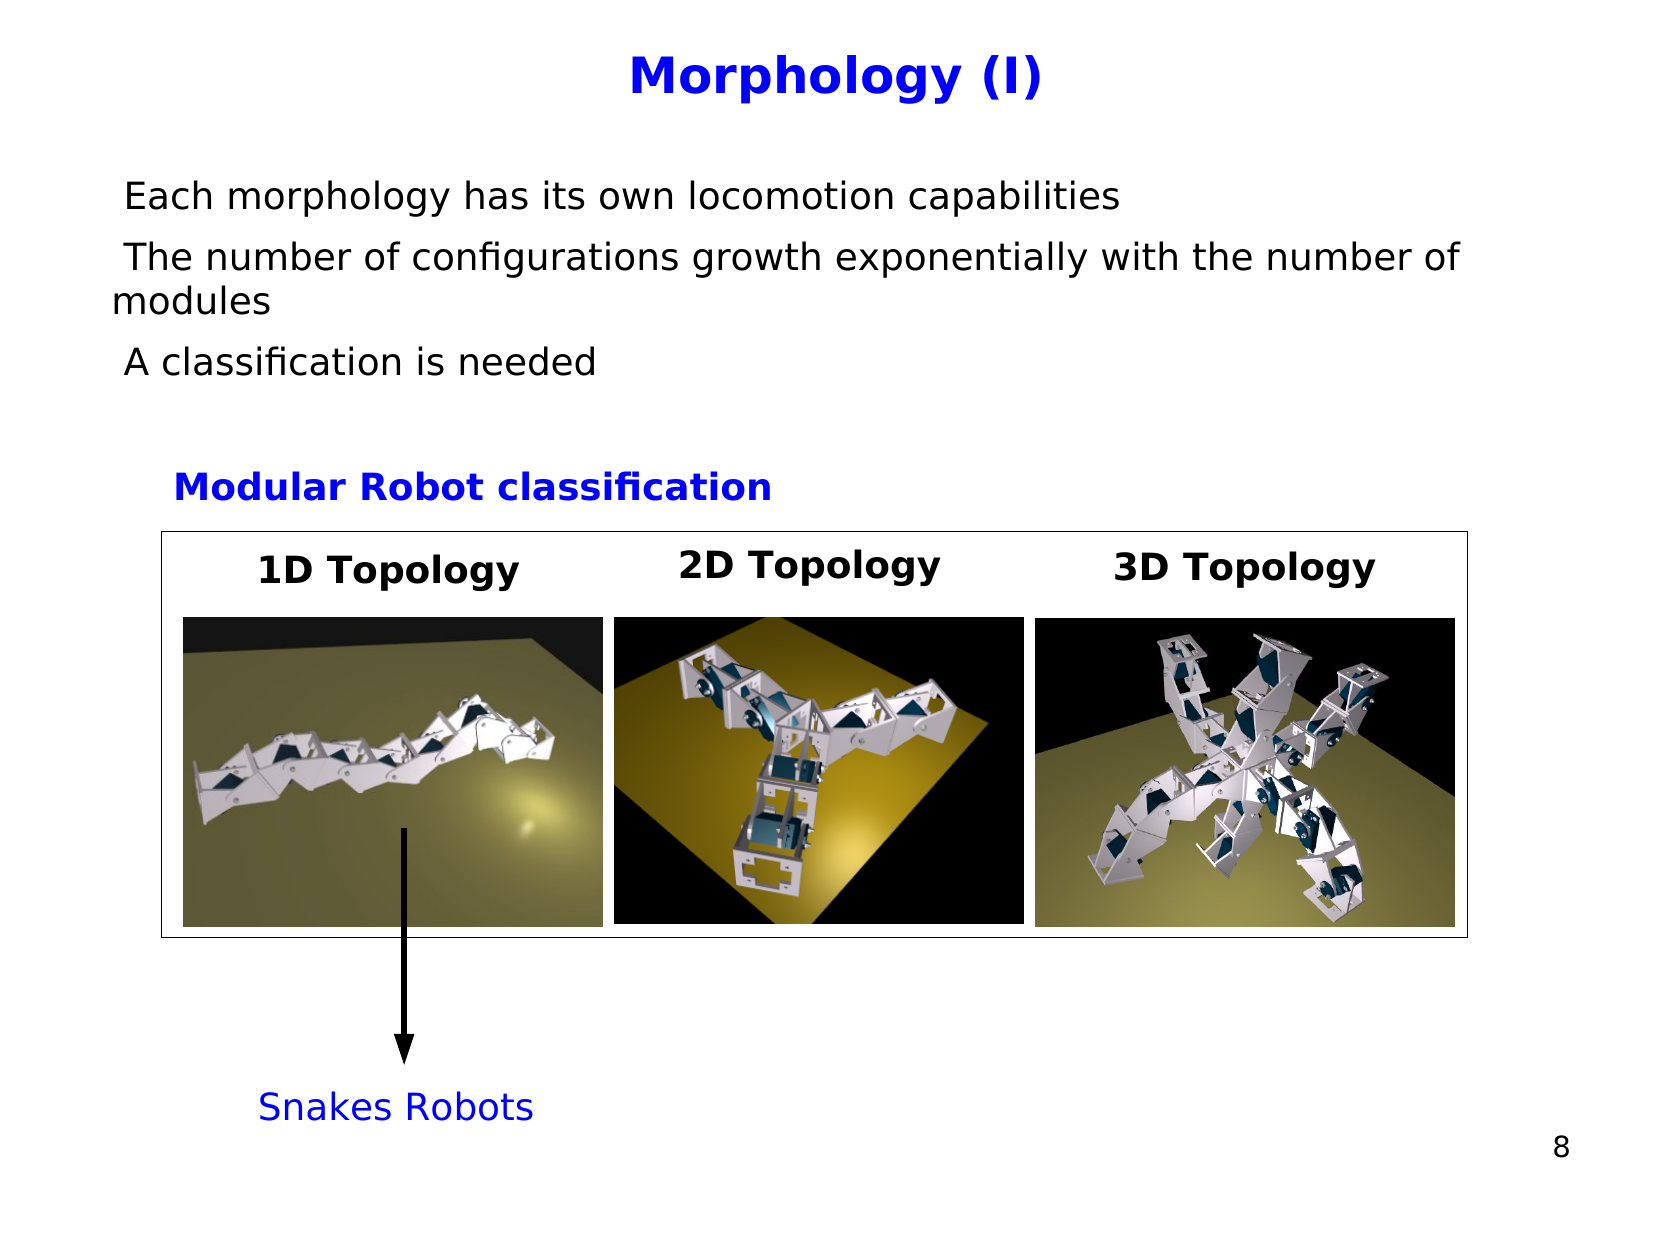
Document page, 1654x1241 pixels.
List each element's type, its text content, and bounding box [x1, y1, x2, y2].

picture [614, 617, 1024, 924]
text_box Snakes Robots [243, 1078, 579, 1138]
picture [1035, 618, 1455, 927]
text_box Modular Robot classification [158, 457, 853, 517]
text_box 3D Topology [1098, 538, 1405, 597]
text_box 2D Topology [663, 536, 970, 596]
text_box Each morphology has its own locomotion capabilities The number of configurations growth exponentially with the number of modules A classification is needed [96, 167, 1582, 392]
text_box Morphology (I) [614, 39, 1060, 113]
picture [183, 617, 603, 927]
text_box 1D Topology [241, 541, 549, 601]
